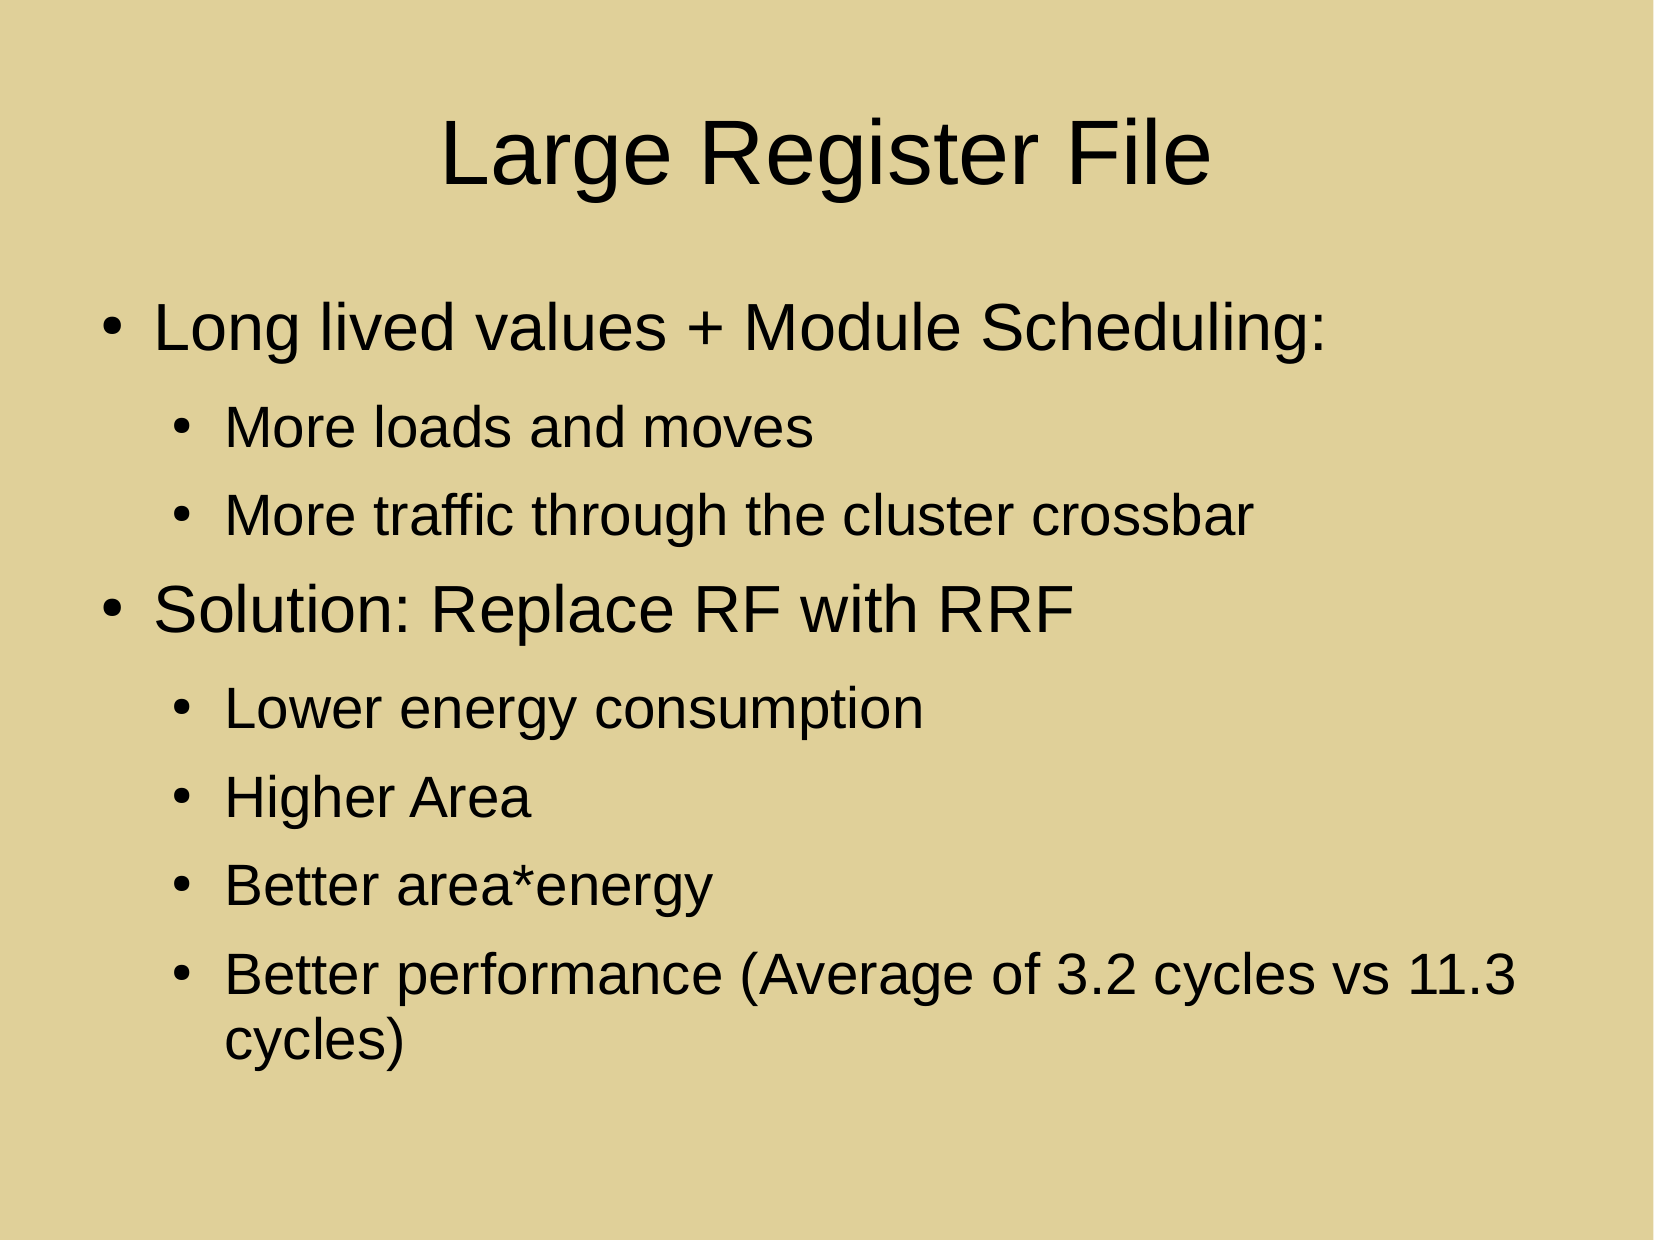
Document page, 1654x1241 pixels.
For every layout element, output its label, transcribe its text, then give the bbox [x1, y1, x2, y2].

title Large Register File [82, 49, 1571, 257]
list Long lived values + Module Scheduling: More loads and moves More traffic through the cluster crossbar Solution: Replace RF with RRF Lower energy consumption Higher Area Better area*energy Better performance (Average of 3.2 cycles vs 11.3 cycles) [82, 290, 1571, 1109]
